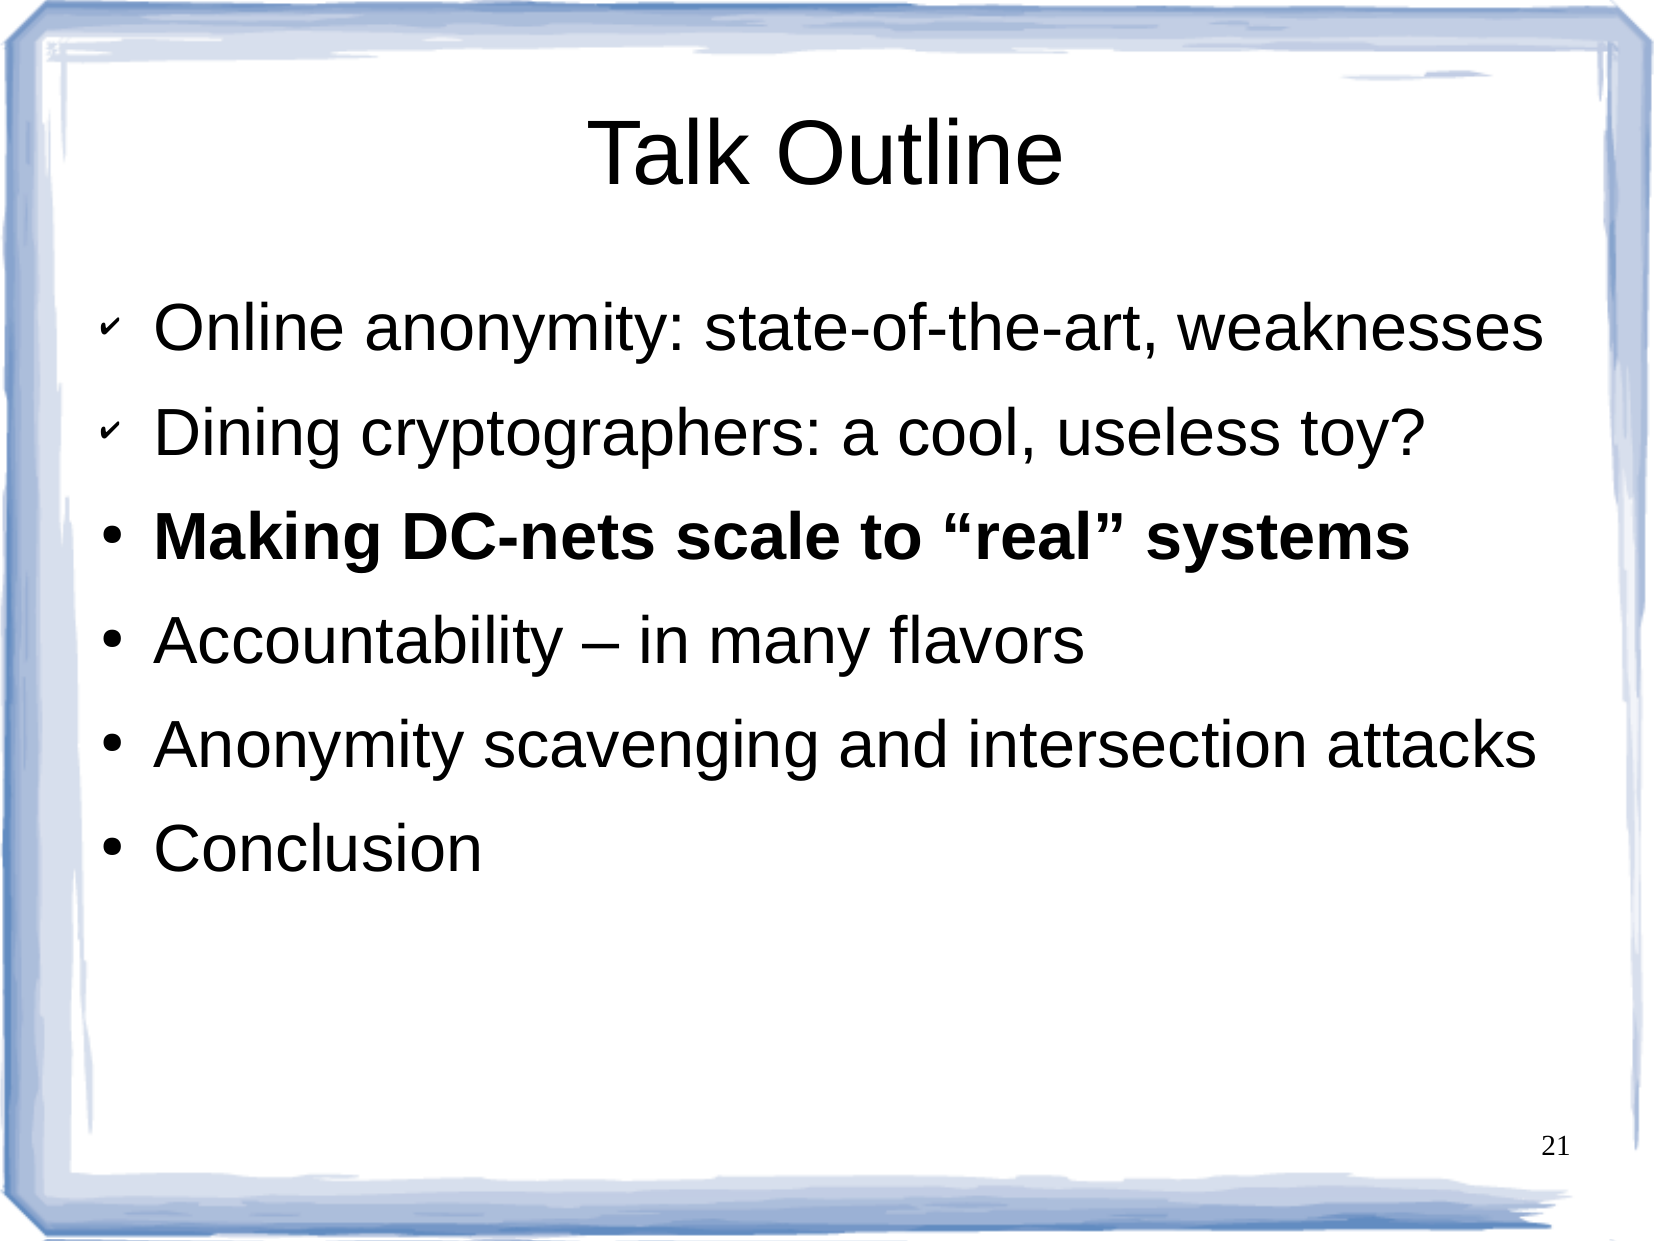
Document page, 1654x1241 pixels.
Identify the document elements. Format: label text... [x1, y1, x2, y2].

picture [0, 0, 1654, 1241]
title Talk Outline [82, 49, 1571, 257]
list Online anonymity: state-of-the-art, weaknesses Dining cryptographers: a cool, useless toy? Making DC-nets scale to “real” systems Accountability – in many flavors Anonymity scavenging and intersection attacks Conclusion [82, 290, 1571, 885]
